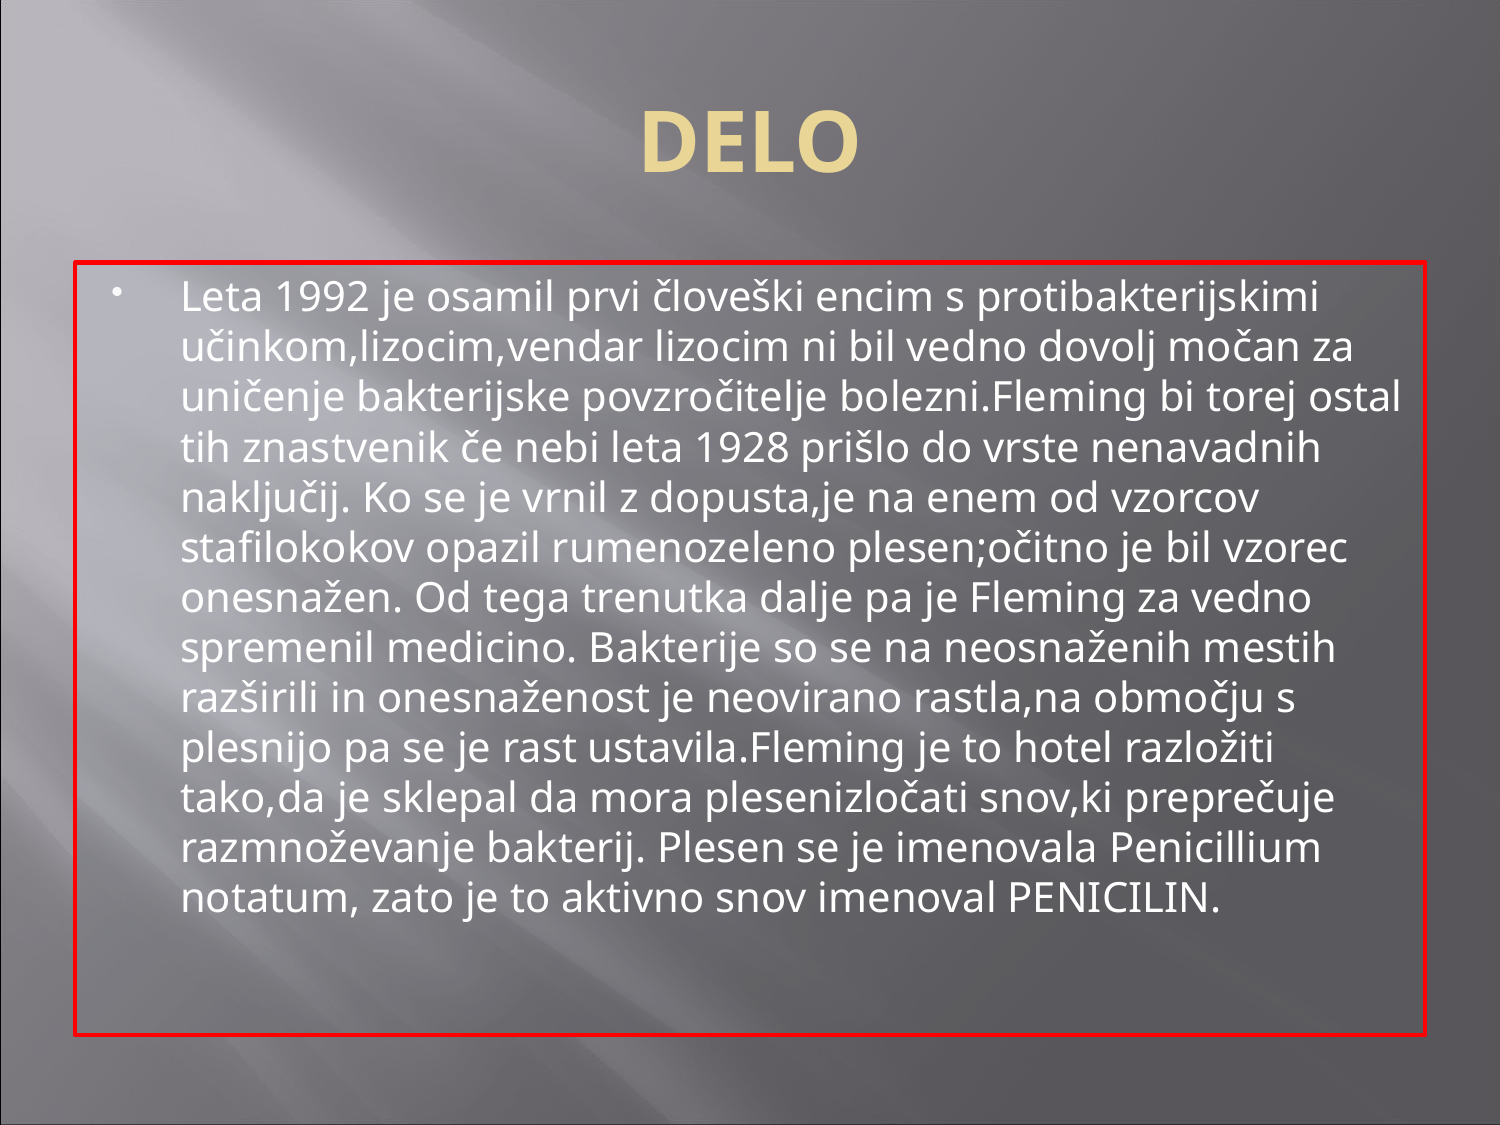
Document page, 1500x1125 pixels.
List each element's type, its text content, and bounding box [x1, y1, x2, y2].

picture [0, 0, 1500, 1125]
list Leta 1992 je osamil prvi človeški encim s protibakterijskimi učinkom,lizocim,vendar lizocim ni bil vedno dovolj močan za uničenje bakterijske povzročitelje bolezni.Fleming bi torej ostal tih znastvenik če nebi leta 1928 prišlo do vrste nenavadnih naključij. Ko se je vrnil z dopusta,je na enem od vzorcov stafilokokov opazil rumenozeleno plesen;očitno je bil vzorec onesnažen. Od tega trenutka dalje pa je Fleming za vedno spremenil medicino. Bakterije so se na neosnaženih mestih razširili in onesnaženost je neovirano rastla,na območju s plesnijo pa se je rast ustavila.Fleming je to hotel razložiti tako,da je sklepal da mora plesenizločati snov,ki preprečuje razmnoževanje bakterij. Plesen se je imenovala Penicillium notatum, zato je to aktivno snov imenoval PENICILIN. [75, 262, 1425, 1035]
title DELO [75, 45, 1425, 233]
